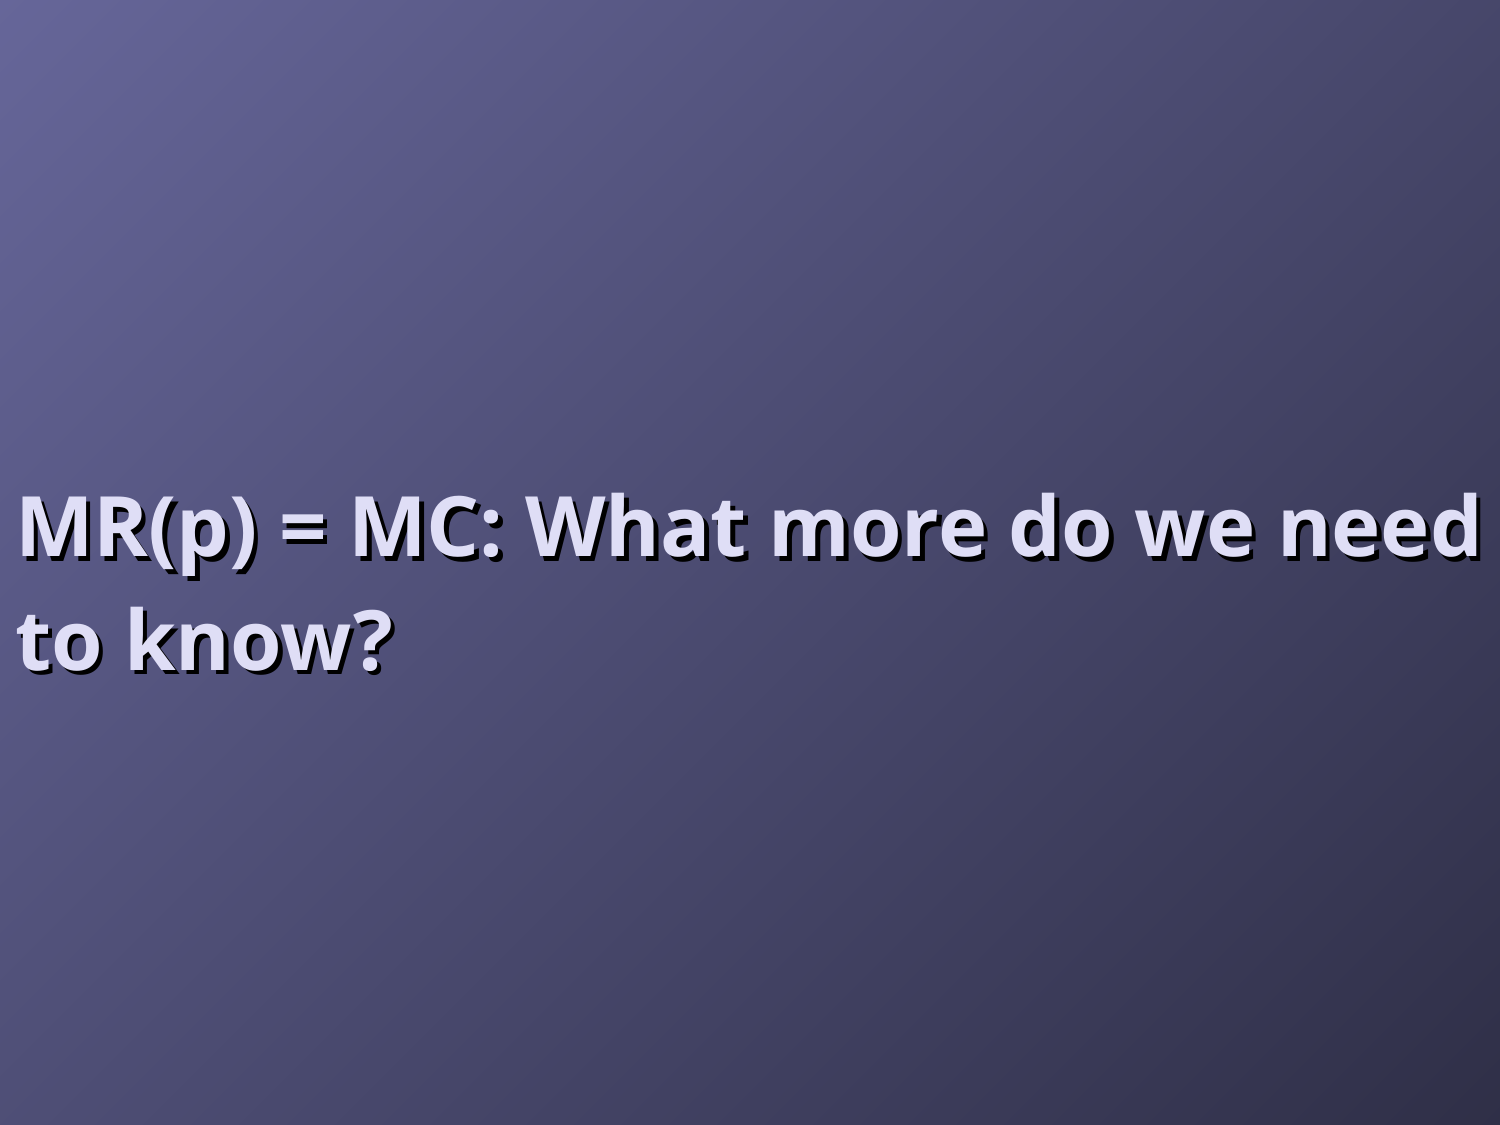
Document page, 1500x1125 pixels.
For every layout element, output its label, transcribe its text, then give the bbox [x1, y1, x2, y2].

title MR(p) = MC: What more do we need to know? [0, 473, 1500, 689]
